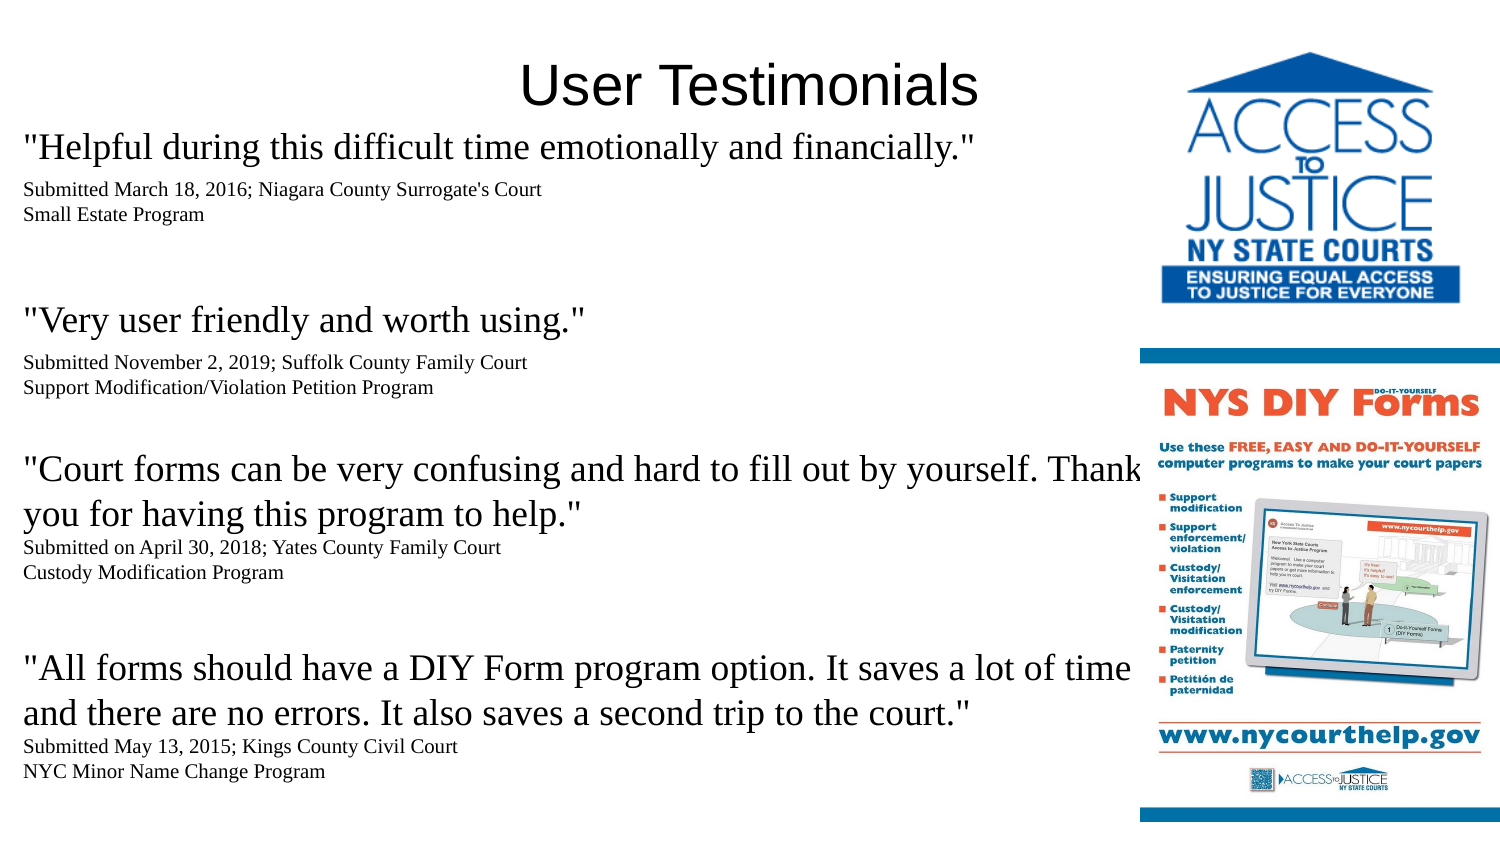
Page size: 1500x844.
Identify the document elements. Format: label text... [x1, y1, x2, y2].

picture [1140, 43, 1482, 306]
picture [1140, 364, 1500, 807]
list "Helpful during this difficult time emotionally and financially." Submitted March 18, 2016; Niagara County Surrogate's Court Small Estate Program "Very user friendly and worth using." Submitted November 2, 2019; Suffolk County Family Court Support Modification/Violation Petition Program "Court forms can be very confusing and hard to fill out by yourself. Thank you for having this program to help." Submitted on April 30, 2018; Yates County Family Court Custody Modification Program "All forms should have a DIY Form program option. It saves a lot of time and there are no errors. It also saves a second trip to the court." Submitted May 13, 2015; Kings County Civil Court NYC Minor Name Change Program [8, 93, 1161, 822]
title User Testimonials [51, 31, 1449, 93]
